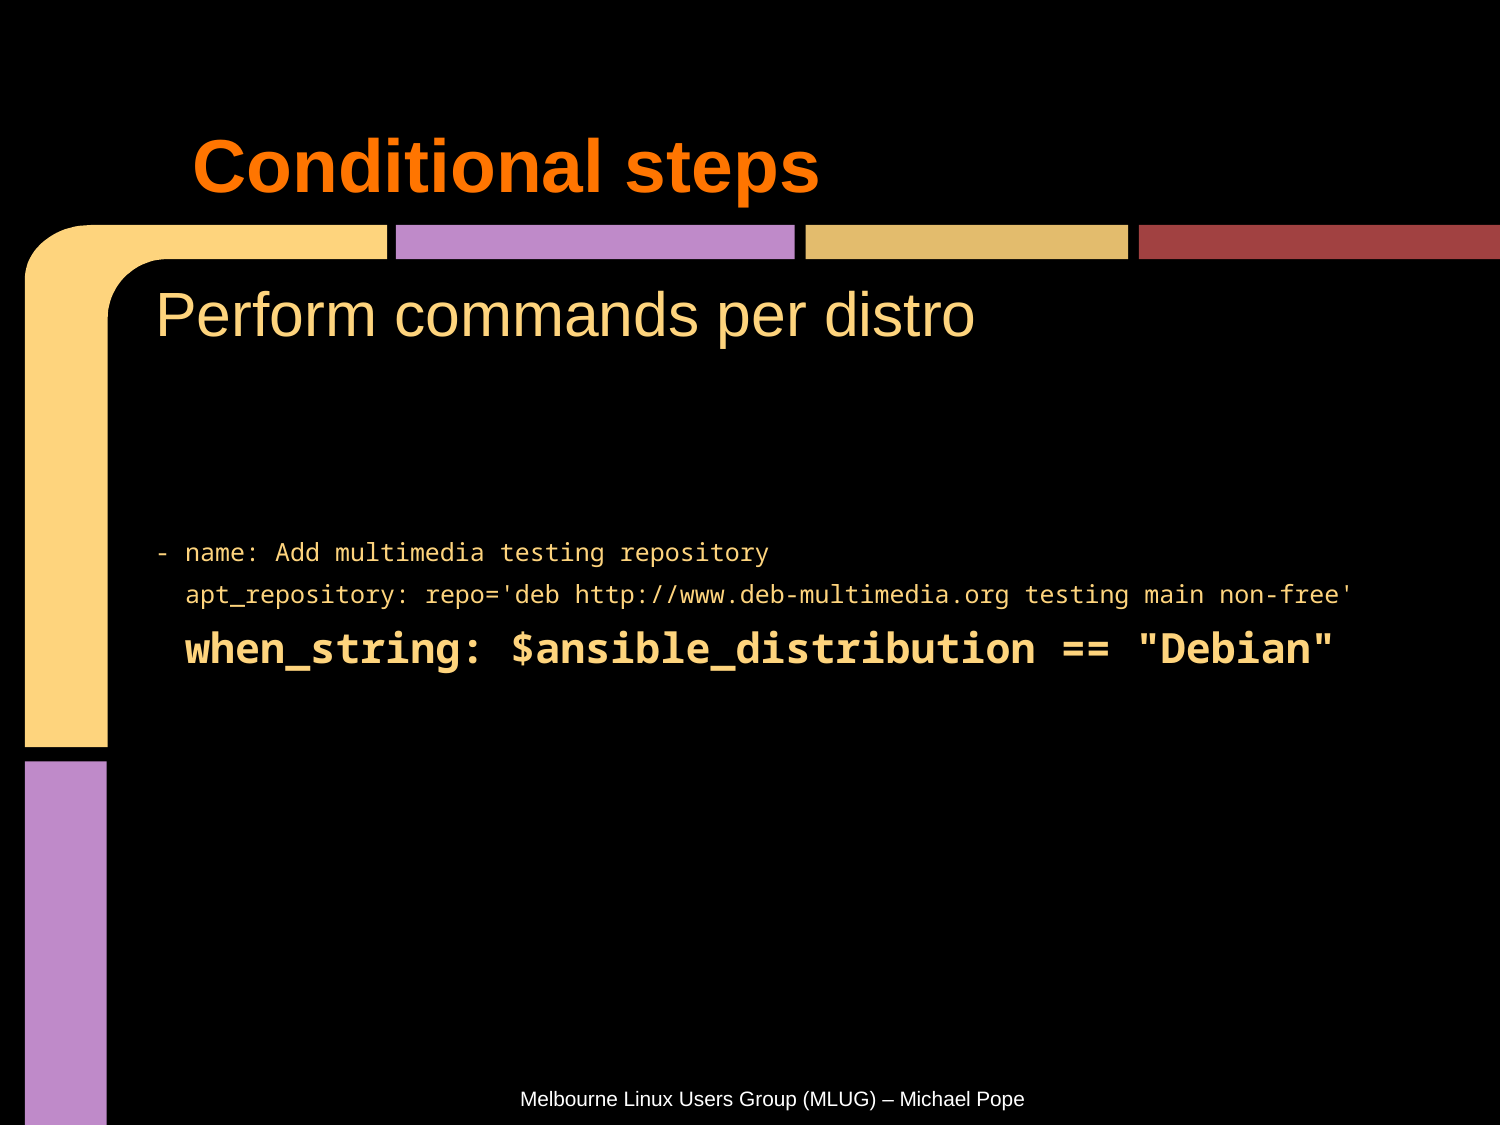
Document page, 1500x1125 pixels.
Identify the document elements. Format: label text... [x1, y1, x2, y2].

title Conditional steps [140, 35, 1425, 223]
list Perform commands per distro - name: Add multimedia testing repository apt_repository: repo='deb http://www.deb-multimedia.org testing main non-free' when_string: $ansible_distribution == "Debian" [140, 259, 1425, 1078]
